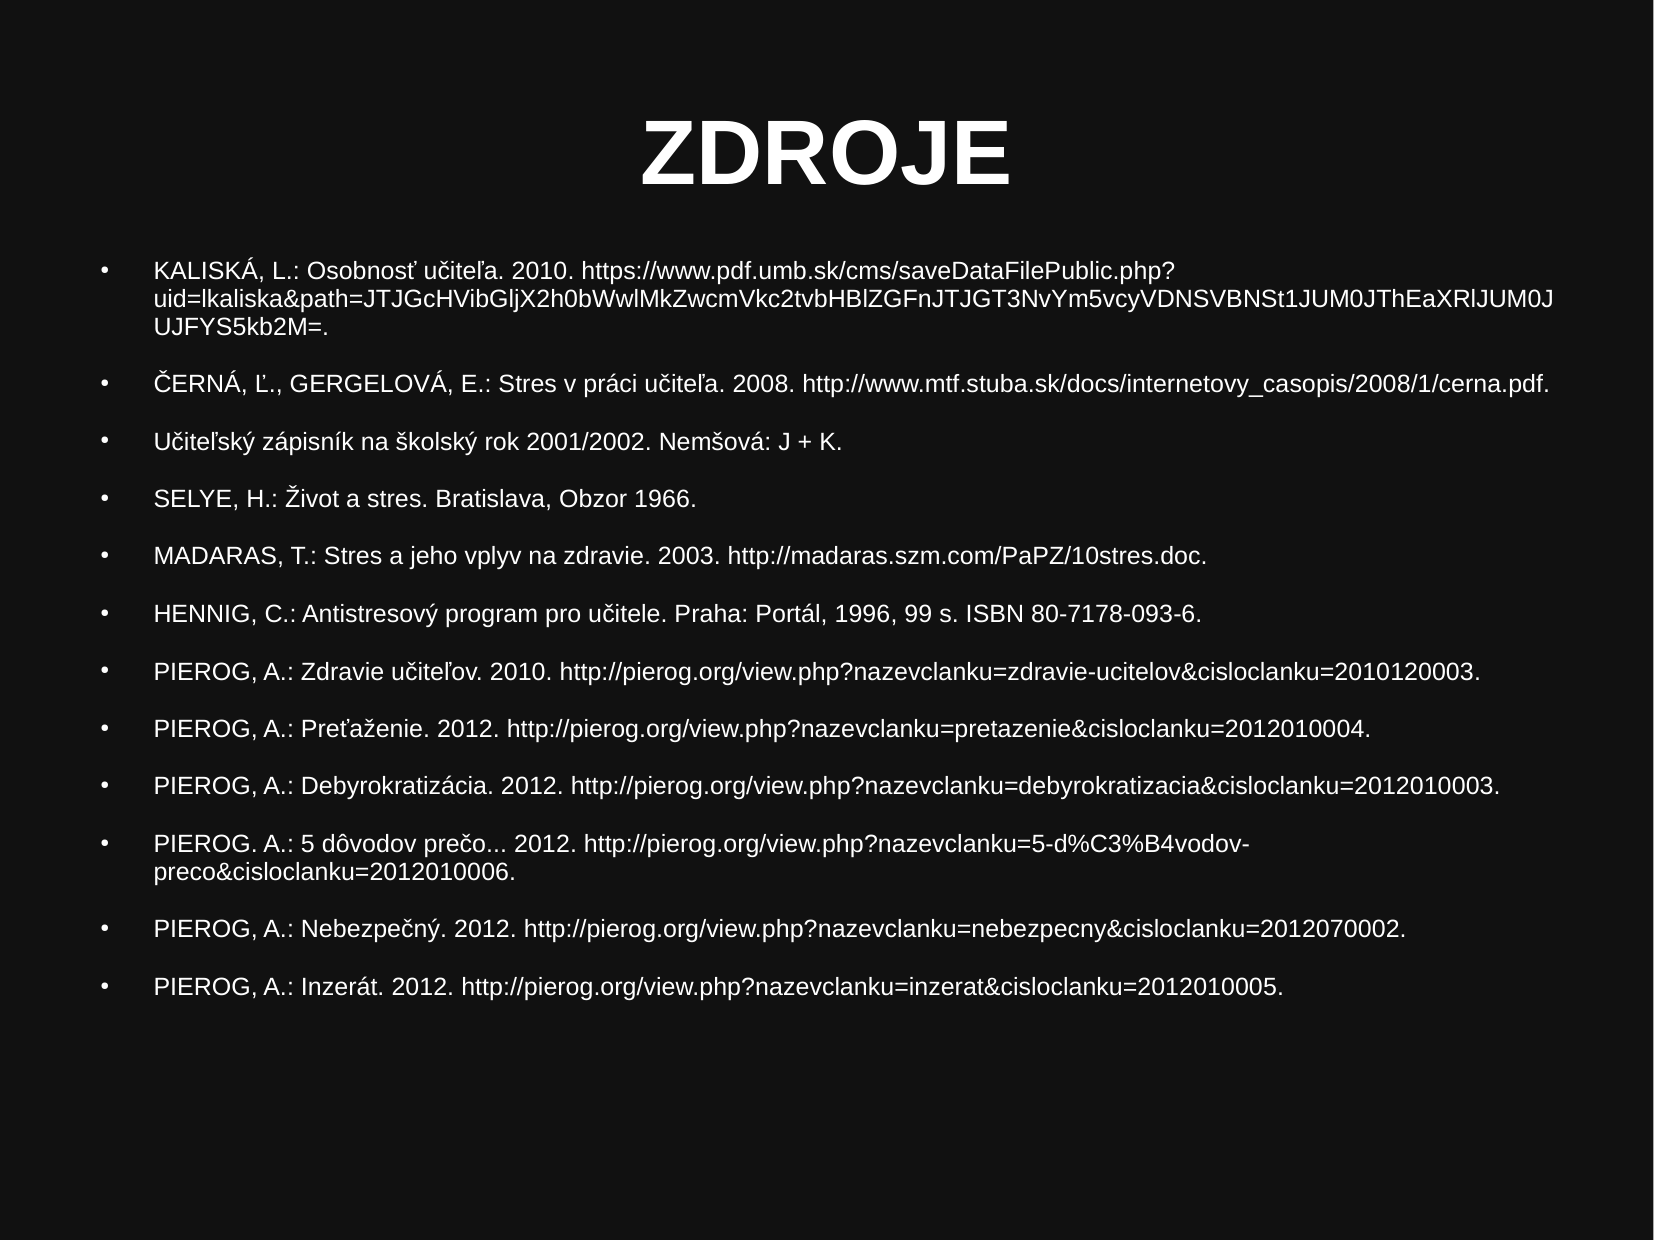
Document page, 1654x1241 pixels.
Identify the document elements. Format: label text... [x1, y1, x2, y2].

list KALISKÁ, L.: Osobnosť učiteľa. 2010. https://www.pdf.umb.sk/cms/saveDataFilePublic.php?uid=lkaliska&path=JTJGcHVibGljX2h0bWwlMkZwcmVkc2tvbHBlZGFnJTJGT3NvYm5vcyVDNSVBNSt1JUM0JThEaXRlJUM0JUJFYS5kb2M=. ČERNÁ, Ľ., GERGELOVÁ, E.: Stres v práci učiteľa. 2008. http://www.mtf.stuba.sk/docs/internetovy_casopis/2008/1/cerna.pdf. Učiteľský zápisník na školský rok 2001/2002. Nemšová: J + K. SELYE, H.: Život a stres. Bratislava, Obzor 1966. MADARAS, T.: Stres a jeho vplyv na zdravie. 2003. http://madaras.szm.com/PaPZ/10stres.doc. HENNIG, C.: Antistresový program pro učitele. Praha: Portál, 1996, 99 s. ISBN 80-7178-093-6. PIEROG, A.: Zdravie učiteľov. 2010. http://pierog.org/view.php?nazevclanku=zdravie-ucitelov&cisloclanku=2010120003. PIEROG, A.: Preťaženie. 2012. http://pierog.org/view.php?nazevclanku=pretazenie&cisloclanku=2012010004. PIEROG, A.: Debyrokratizácia. 2012. http://pierog.org/view.php?nazevclanku=debyrokratizacia&cisloclanku=2012010003. PIEROG. A.: 5 dôvodov prečo... 2012. http://pierog.org/view.php?nazevclanku=5-d%C3%B4vodov-preco&cisloclanku=2012010006. PIEROG, A.: Nebezpečný. 2012. http://pierog.org/view.php?nazevclanku=nebezpecny&cisloclanku=2012070002. PIEROG, A.: Inzerát. 2012. http://pierog.org/view.php?nazevclanku=inzerat&cisloclanku=2012010005. [82, 256, 1571, 1158]
title ZDROJE [82, 49, 1571, 256]
